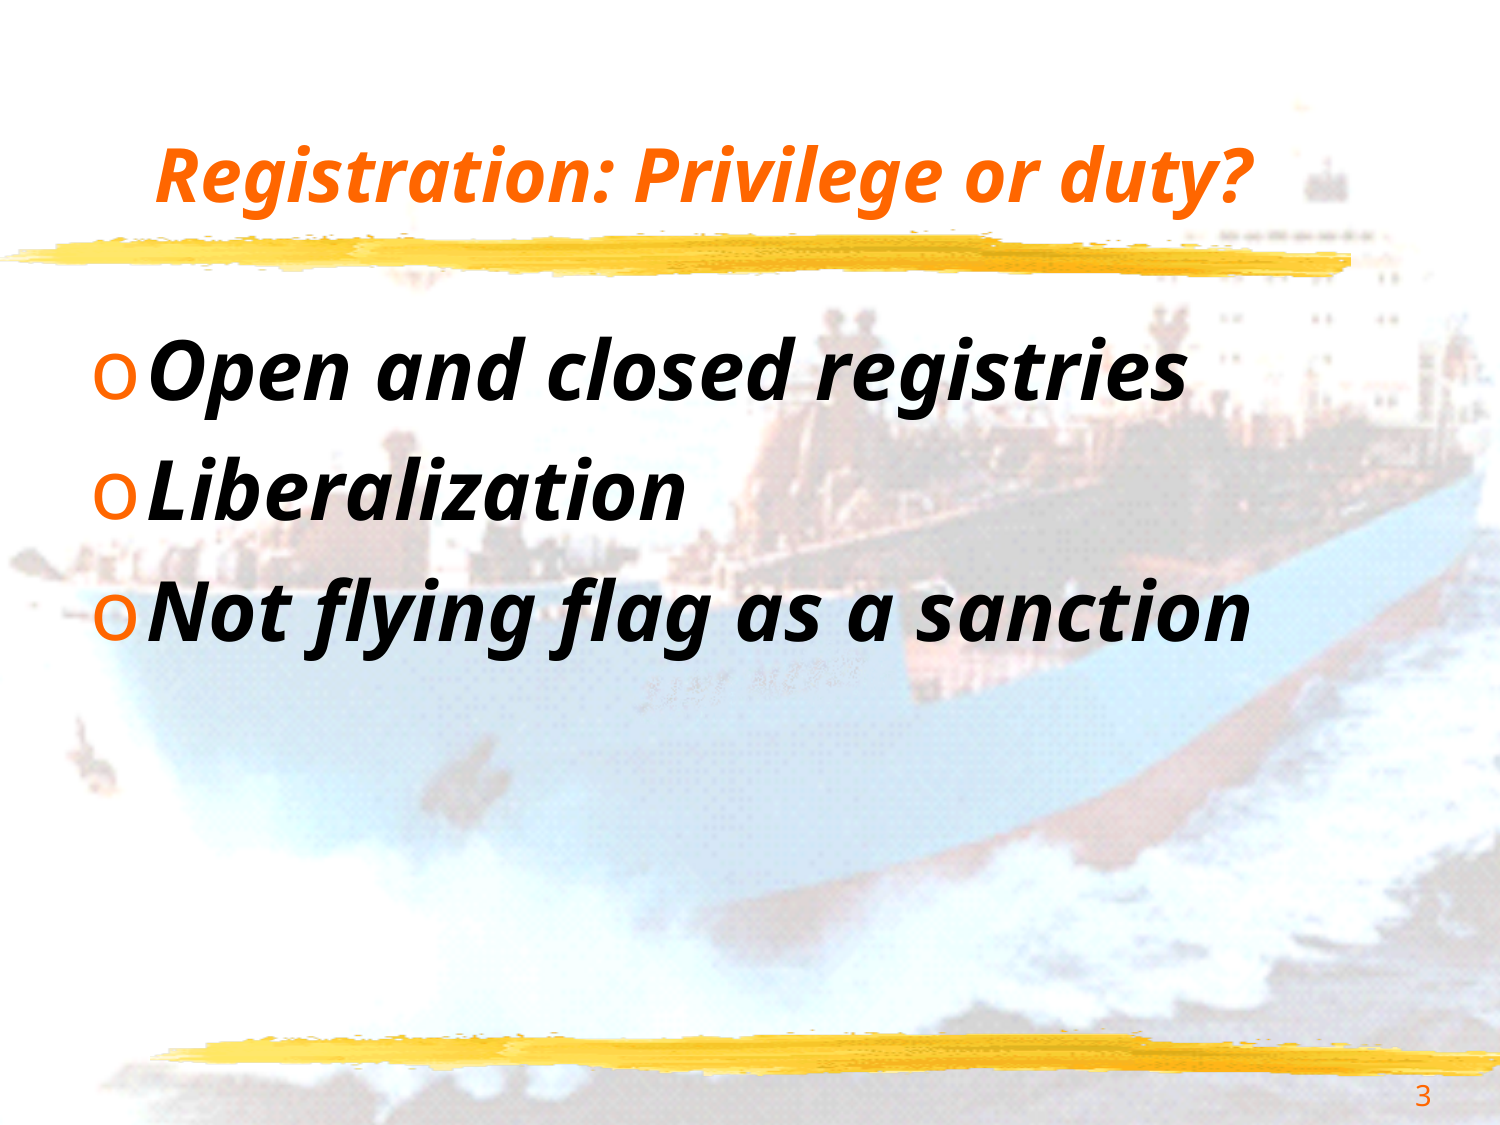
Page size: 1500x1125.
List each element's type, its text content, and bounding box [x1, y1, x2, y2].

list Open and closed registries Liberalization Not flying flag as a sanction [75, 309, 1417, 1001]
text_box [1400, 1050, 1500, 1125]
title Registration: Privilege or duty? [66, 37, 1342, 225]
